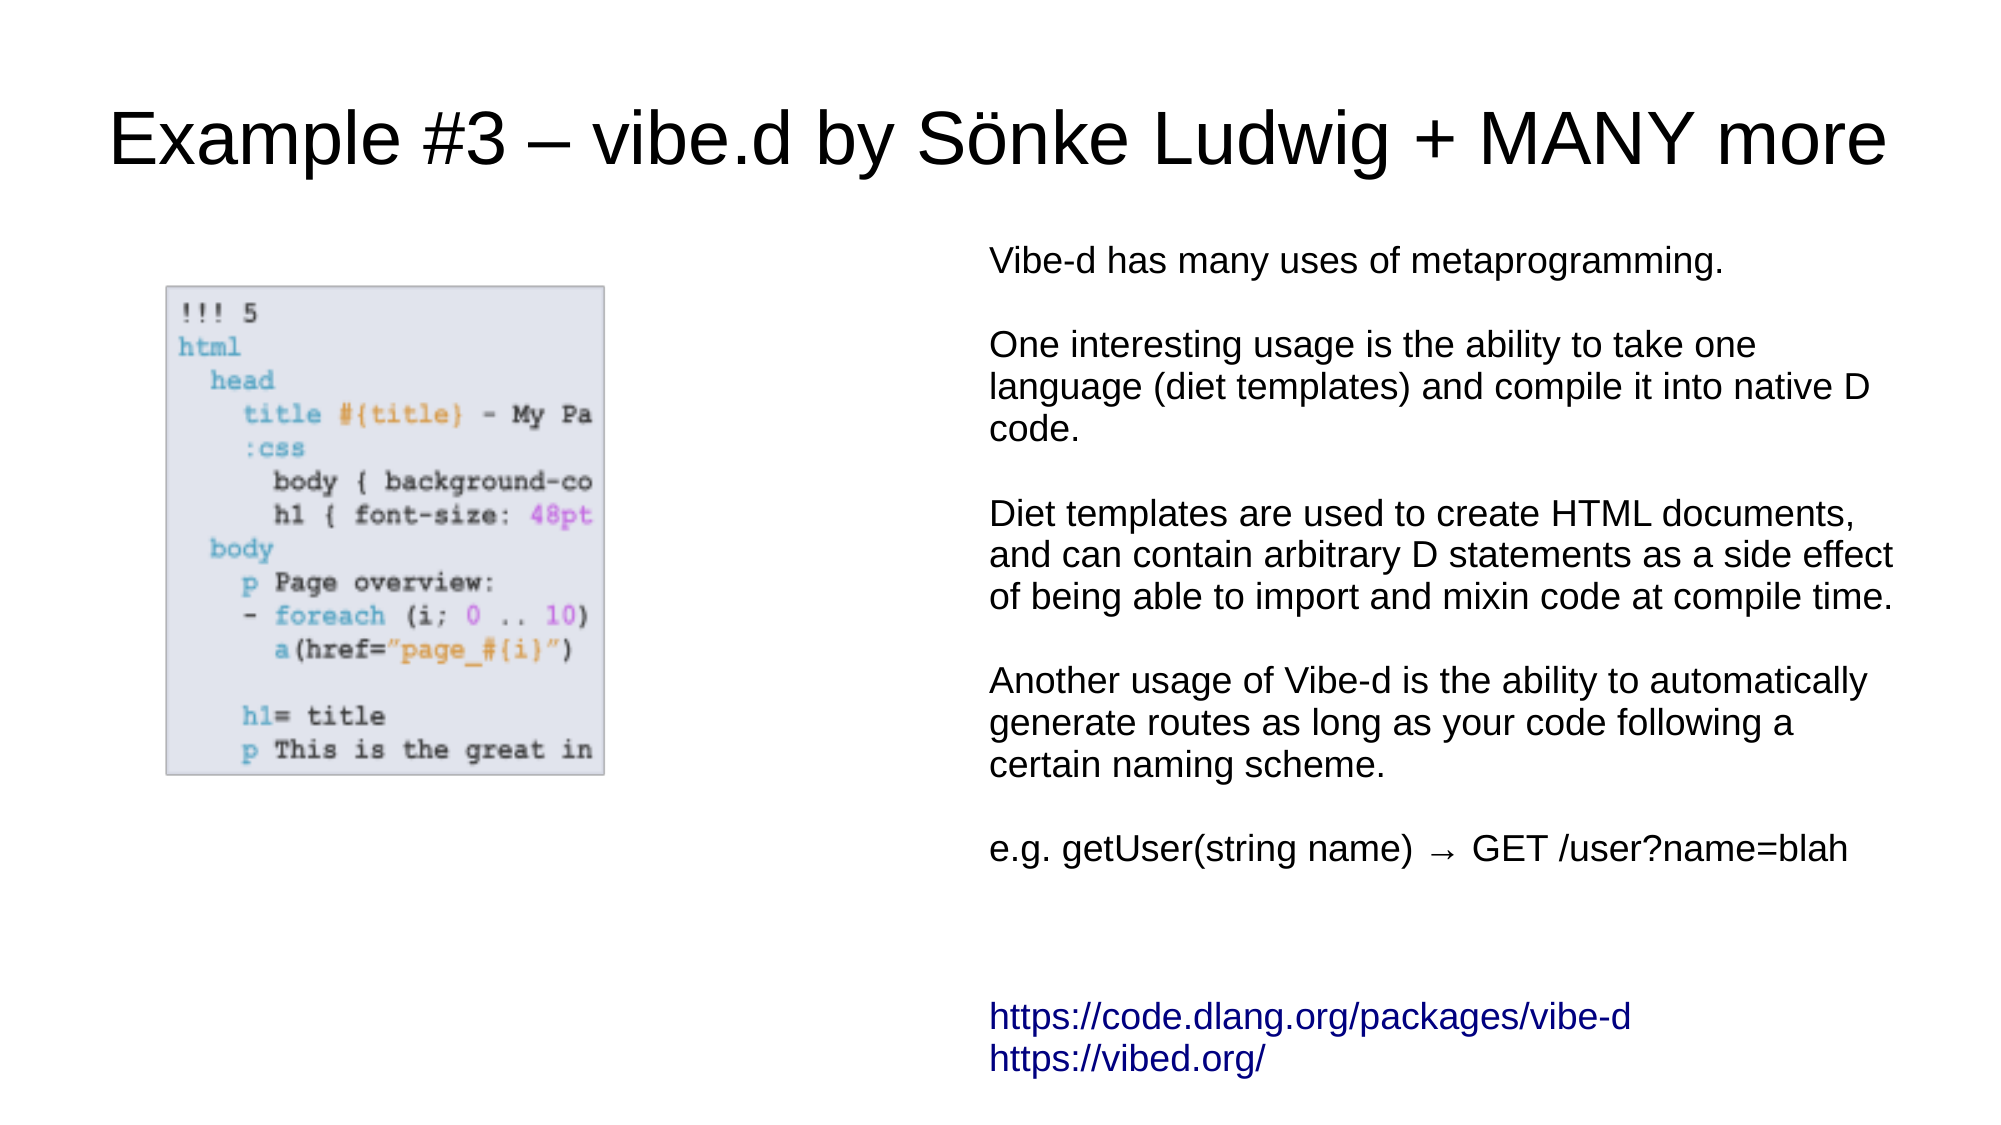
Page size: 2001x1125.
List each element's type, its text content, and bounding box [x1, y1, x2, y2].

title Example #3 – vibe.d by Sönke Ludwig + MANY more [99, 44, 1900, 233]
text_box Vibe-d has many uses of metaprogramming. One interesting usage is the ability to take one language (diet templates) and compile it into native D code. Diet templates are used to create HTML documents, and can contain arbitrary D statements as a side effect of being able to import and mixin code at compile time. Another usage of Vibe-d is the ability to automatically generate routes as long as your code following a certain naming scheme. e.g. getUser(string name) → GET /user?name=blah https://code.dlang.org/packages/vibe-d https://vibed.org/ [974, 232, 1920, 1125]
picture [147, 265, 625, 798]
